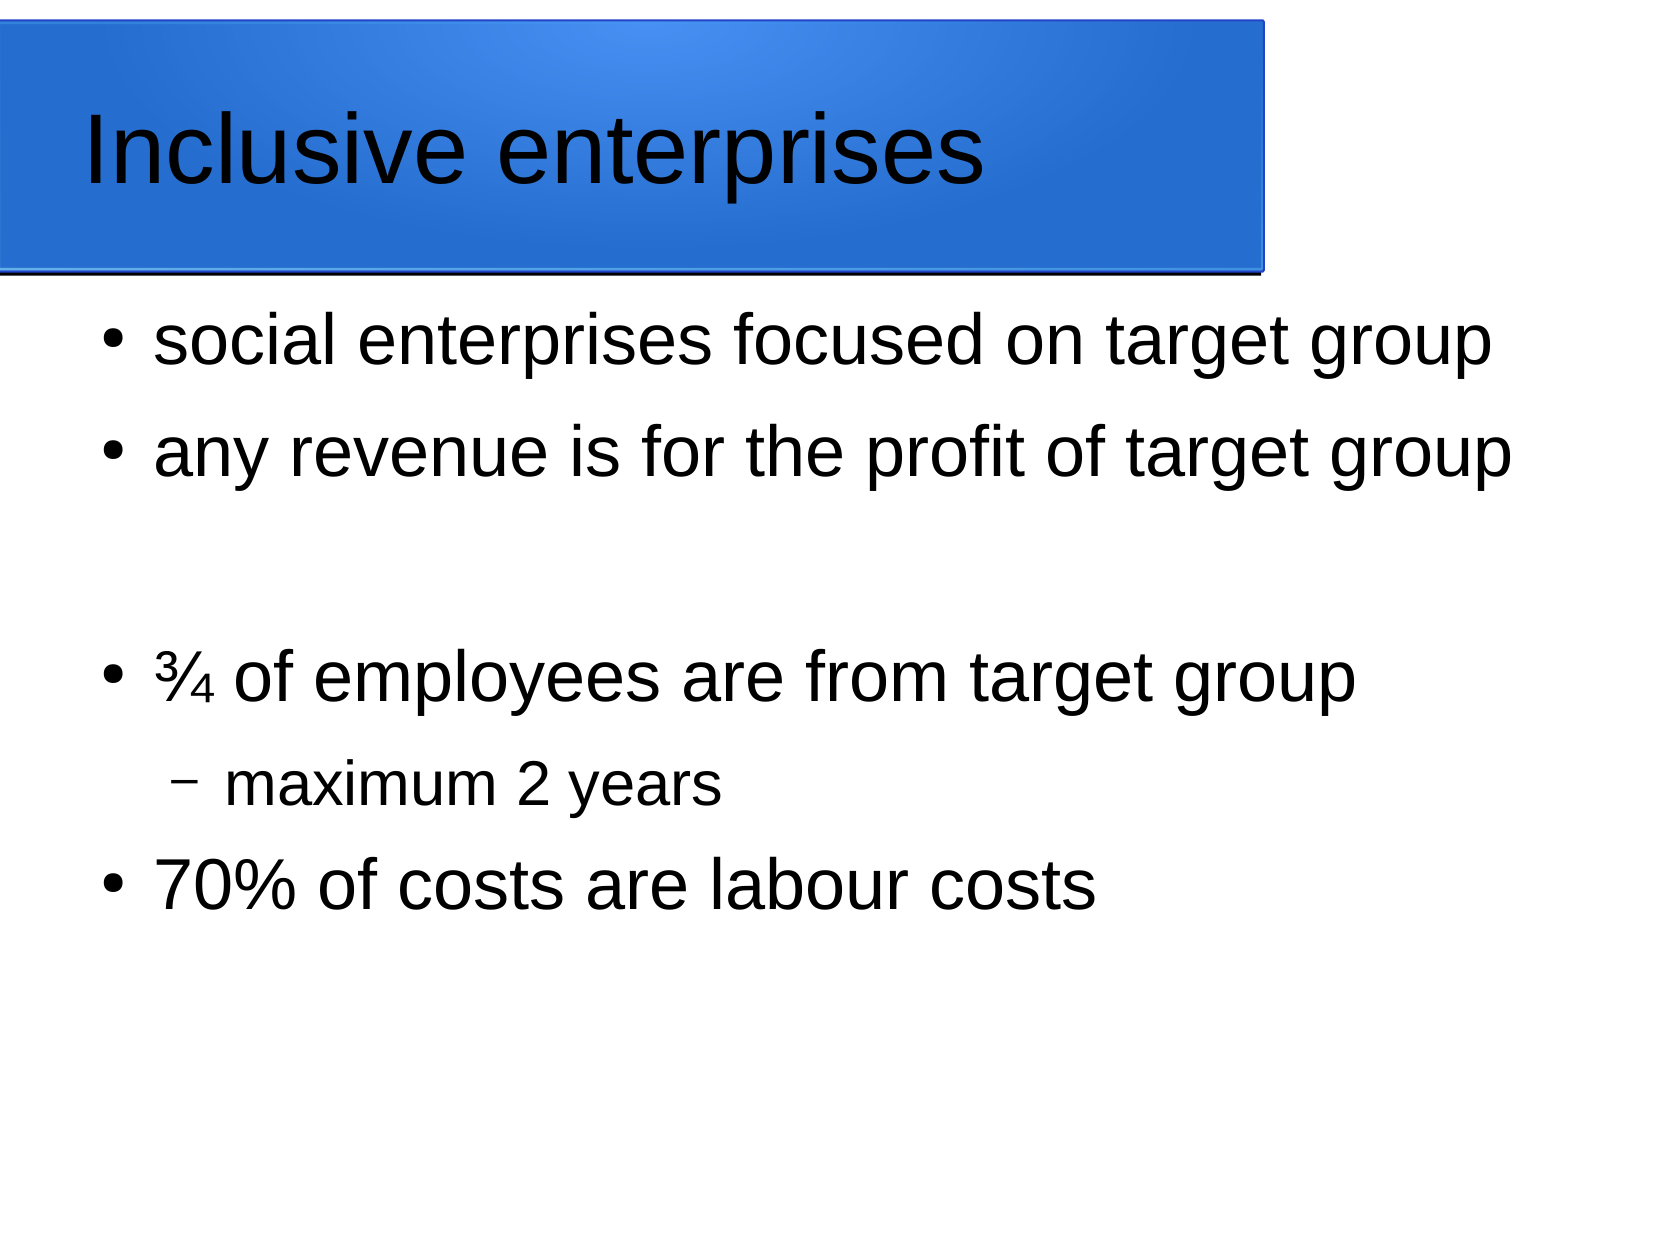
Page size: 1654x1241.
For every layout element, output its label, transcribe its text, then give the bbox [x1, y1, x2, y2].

list social enterprises focused on target group any revenue is for the profit of target group ¾ of employees are from target group maximum 2 years 70% of costs are labour costs [82, 299, 1571, 1019]
title Inclusive enterprises [82, 47, 1235, 252]
